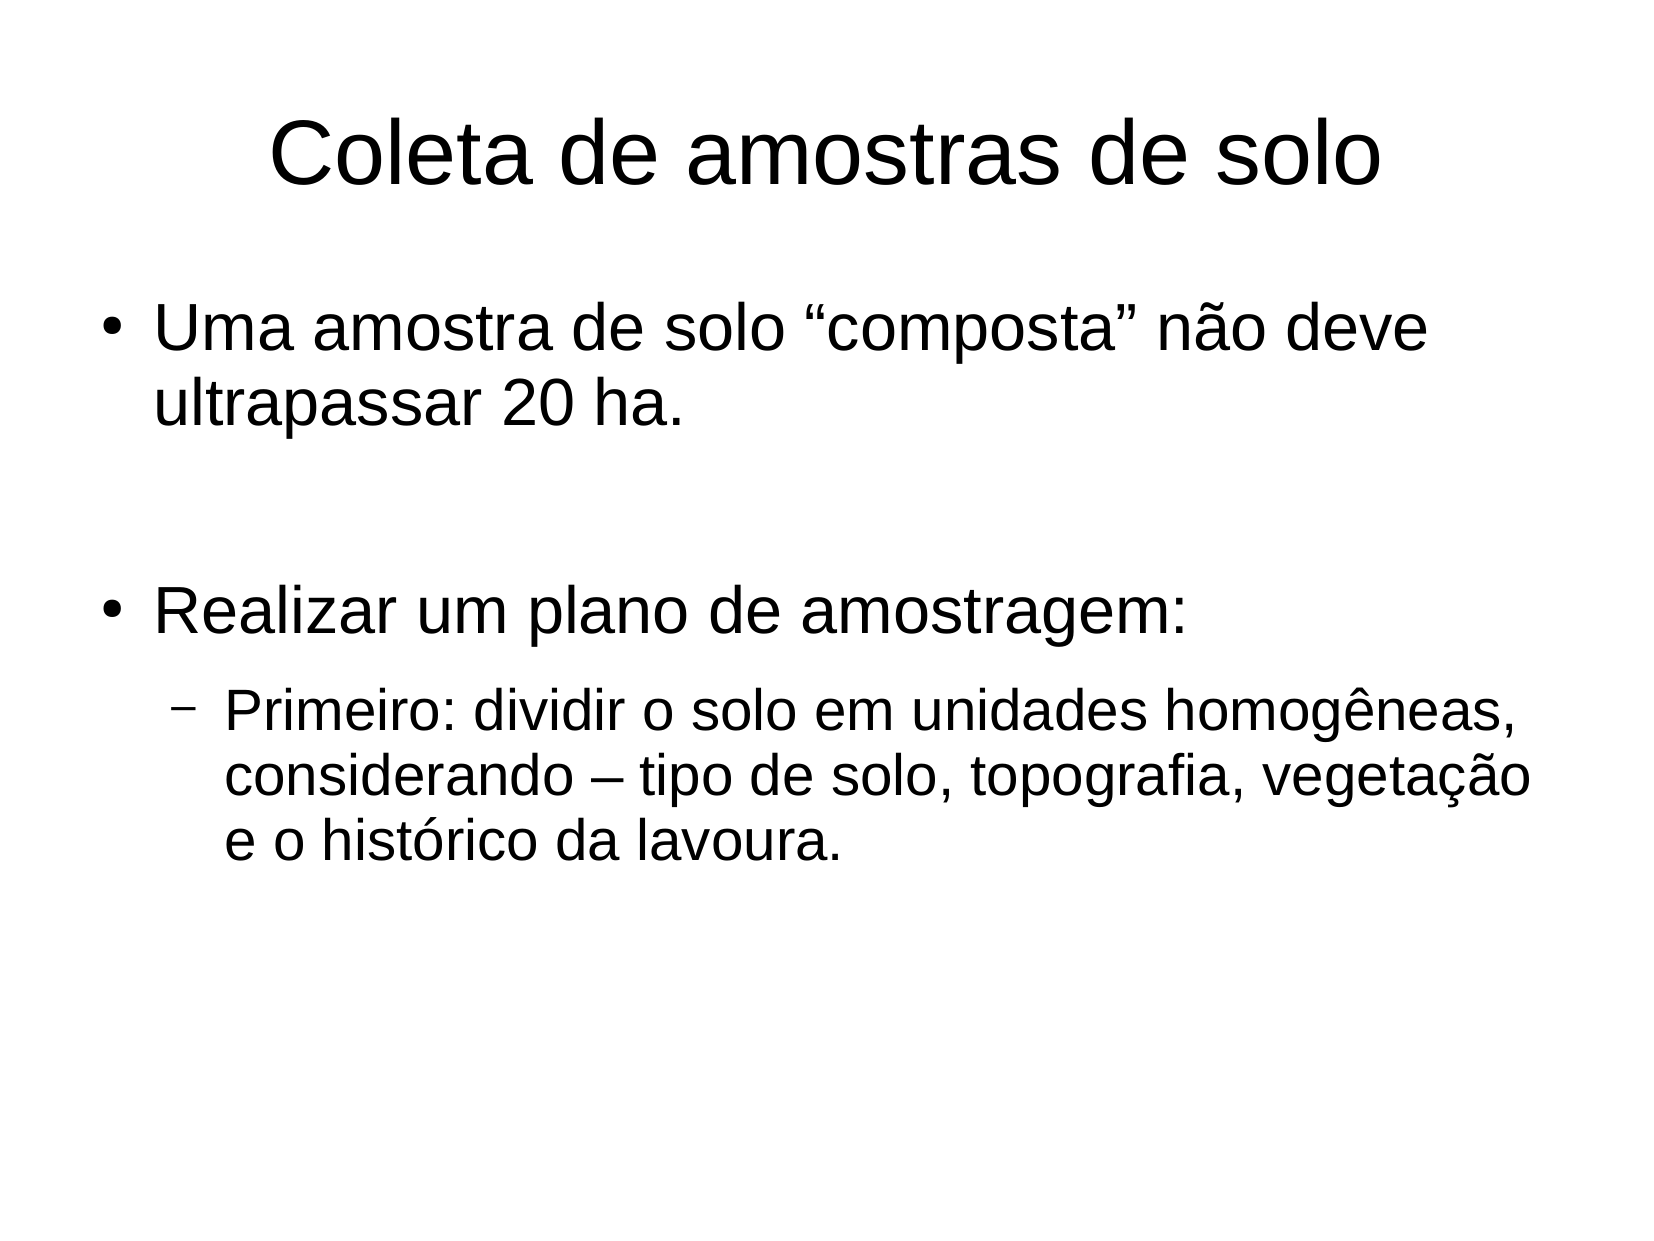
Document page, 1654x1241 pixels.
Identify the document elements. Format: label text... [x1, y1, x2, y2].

list Uma amostra de solo “composta” não deve ultrapassar 20 ha. Realizar um plano de amostragem: Primeiro: dividir o solo em unidades homogêneas, considerando – tipo de solo, topografia, vegetação e o histórico da lavoura. [82, 290, 1571, 1010]
title Coleta de amostras de solo [82, 49, 1571, 257]
